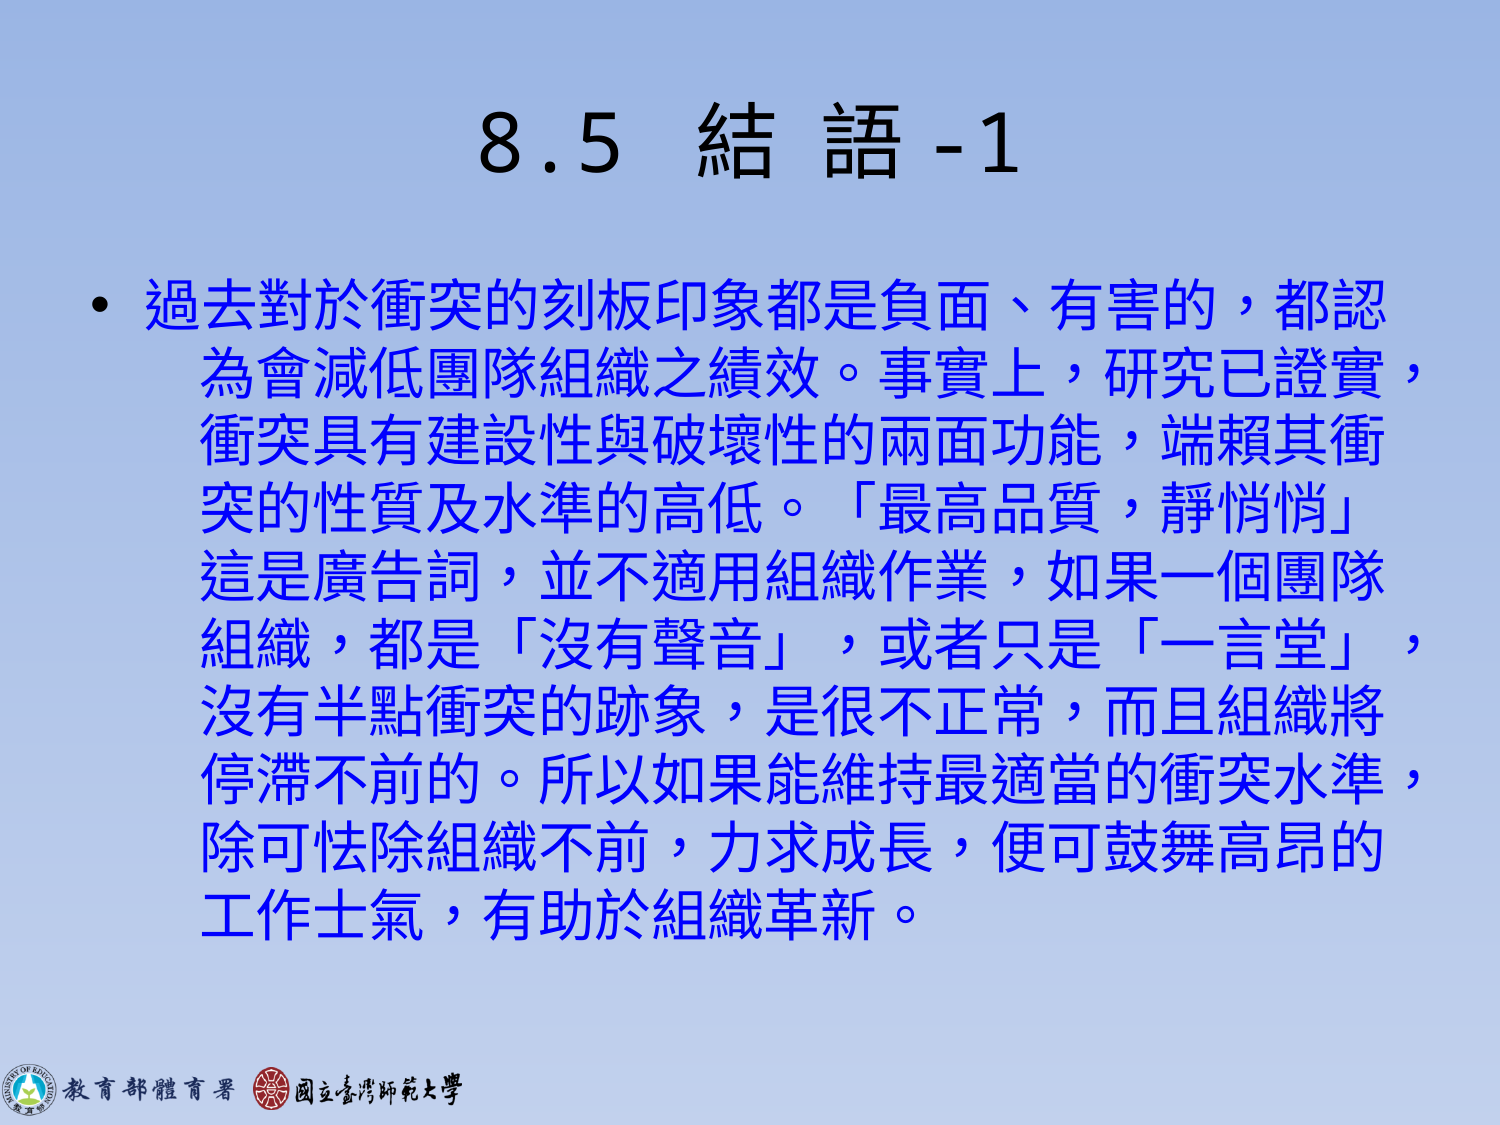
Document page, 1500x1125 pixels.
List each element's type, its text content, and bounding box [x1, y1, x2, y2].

title 8.5 結 語-1 [75, 45, 1426, 233]
list 過去對於衝突的刻板印象都是負面、有害的，都認為會減低團隊組織之績效。事實上，研究已證實，衝突具有建設性與破壞性的兩面功能，端賴其衝突的性質及水準的高低。「最高品質，靜悄悄」這是廣告詞，並不適用組織作業，如果一個團隊組織，都是「沒有聲音」，或者只是「一言堂」，沒有半點衝突的跡象，是很不正常，而且組織將停滯不前的。所以如果能維持最適當的衝突水準，除可怯除組織不前，力求成長，便可鼓舞高昂的工作士氣，有助於組織革新。 [75, 262, 1426, 1005]
